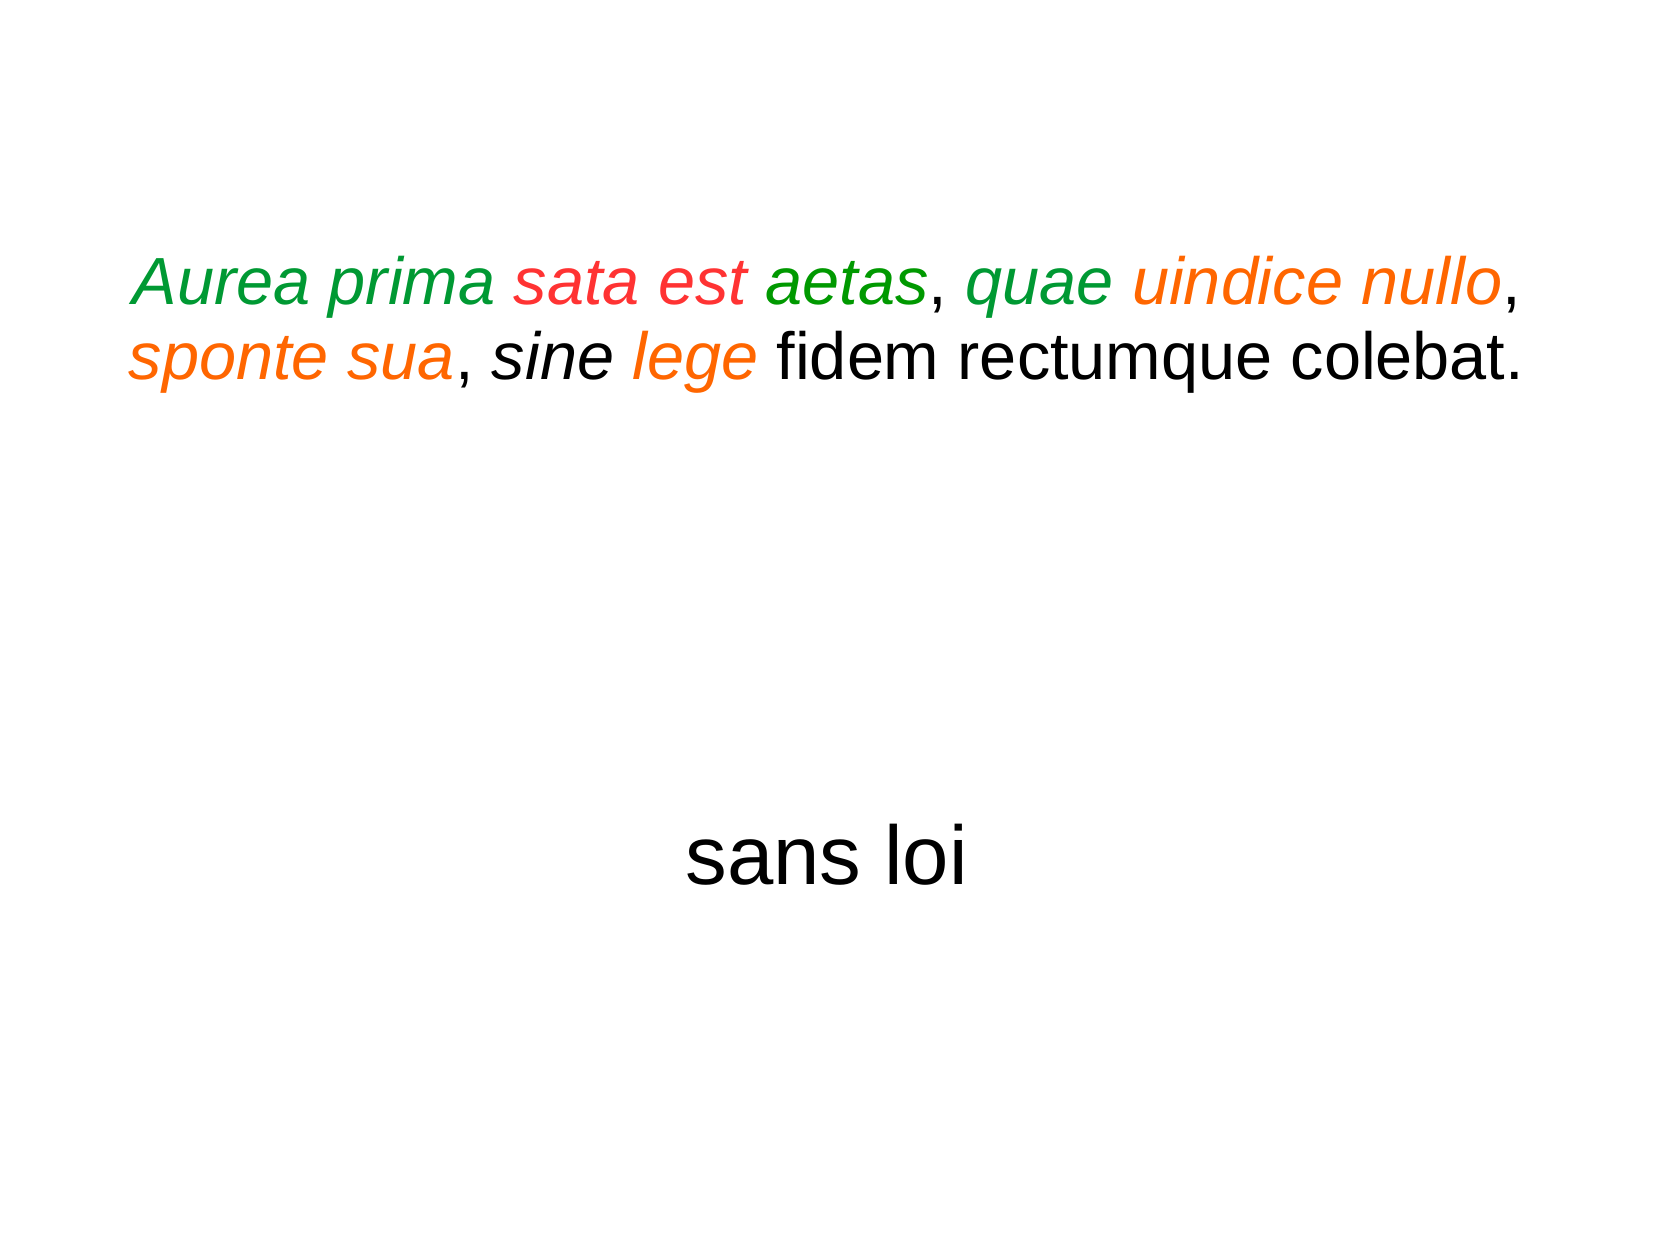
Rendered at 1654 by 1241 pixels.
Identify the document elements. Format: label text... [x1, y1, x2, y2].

title Aurea prima sata est aetas, quae uindice nullo, sponte sua, sine lege fidem rectumque colebat. [47, 35, 1607, 603]
subtitle sans loi [82, 602, 1571, 1109]
